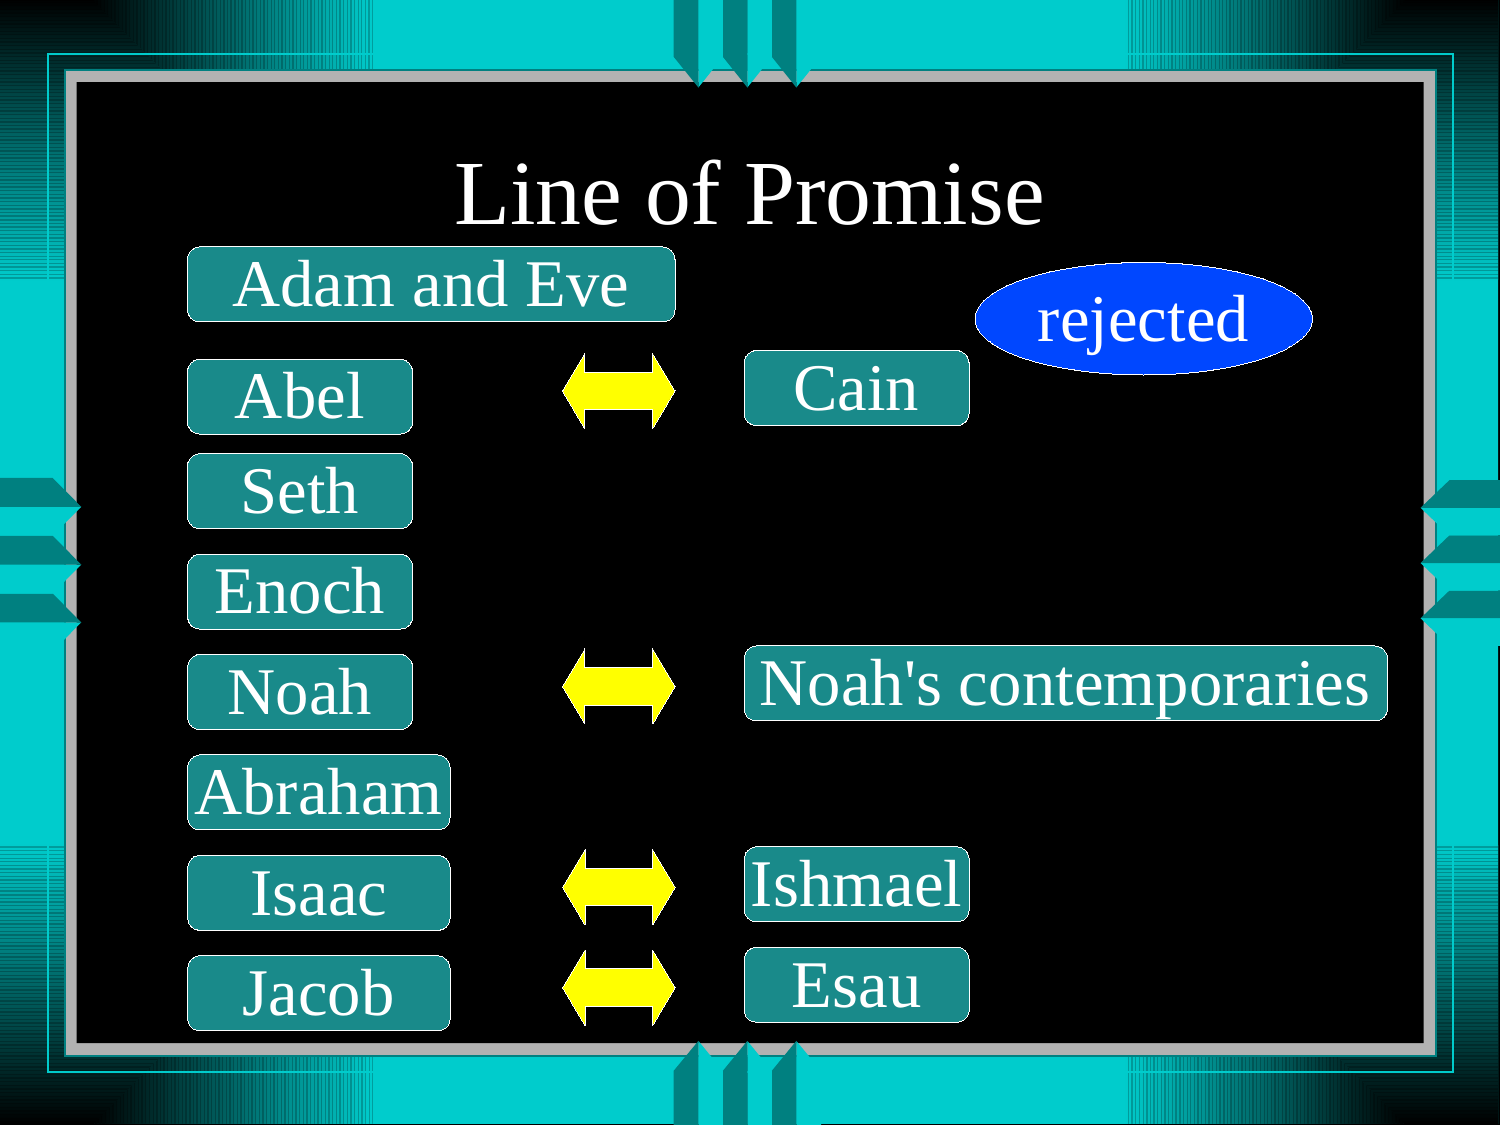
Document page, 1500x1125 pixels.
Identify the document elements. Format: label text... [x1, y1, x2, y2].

text_box [562, 353, 676, 429]
text_box Abel [187, 359, 413, 435]
text_box Esau [744, 947, 970, 1023]
text_box Isaac [187, 855, 451, 931]
text_box Abraham [187, 754, 451, 830]
text_box Noah's contemporaries [744, 645, 1388, 721]
title Line of Promise [112, 107, 1388, 281]
text_box rejected [975, 262, 1313, 376]
text_box Seth [187, 453, 413, 529]
text_box Enoch [187, 554, 413, 630]
text_box Jacob [187, 955, 451, 1031]
text_box Adam and Eve [187, 246, 676, 322]
text_box [562, 950, 676, 1026]
text_box Cain [744, 350, 970, 426]
text_box Ishmael [744, 846, 970, 922]
text_box [562, 648, 676, 724]
text_box [562, 849, 676, 925]
text_box Noah [187, 654, 413, 730]
